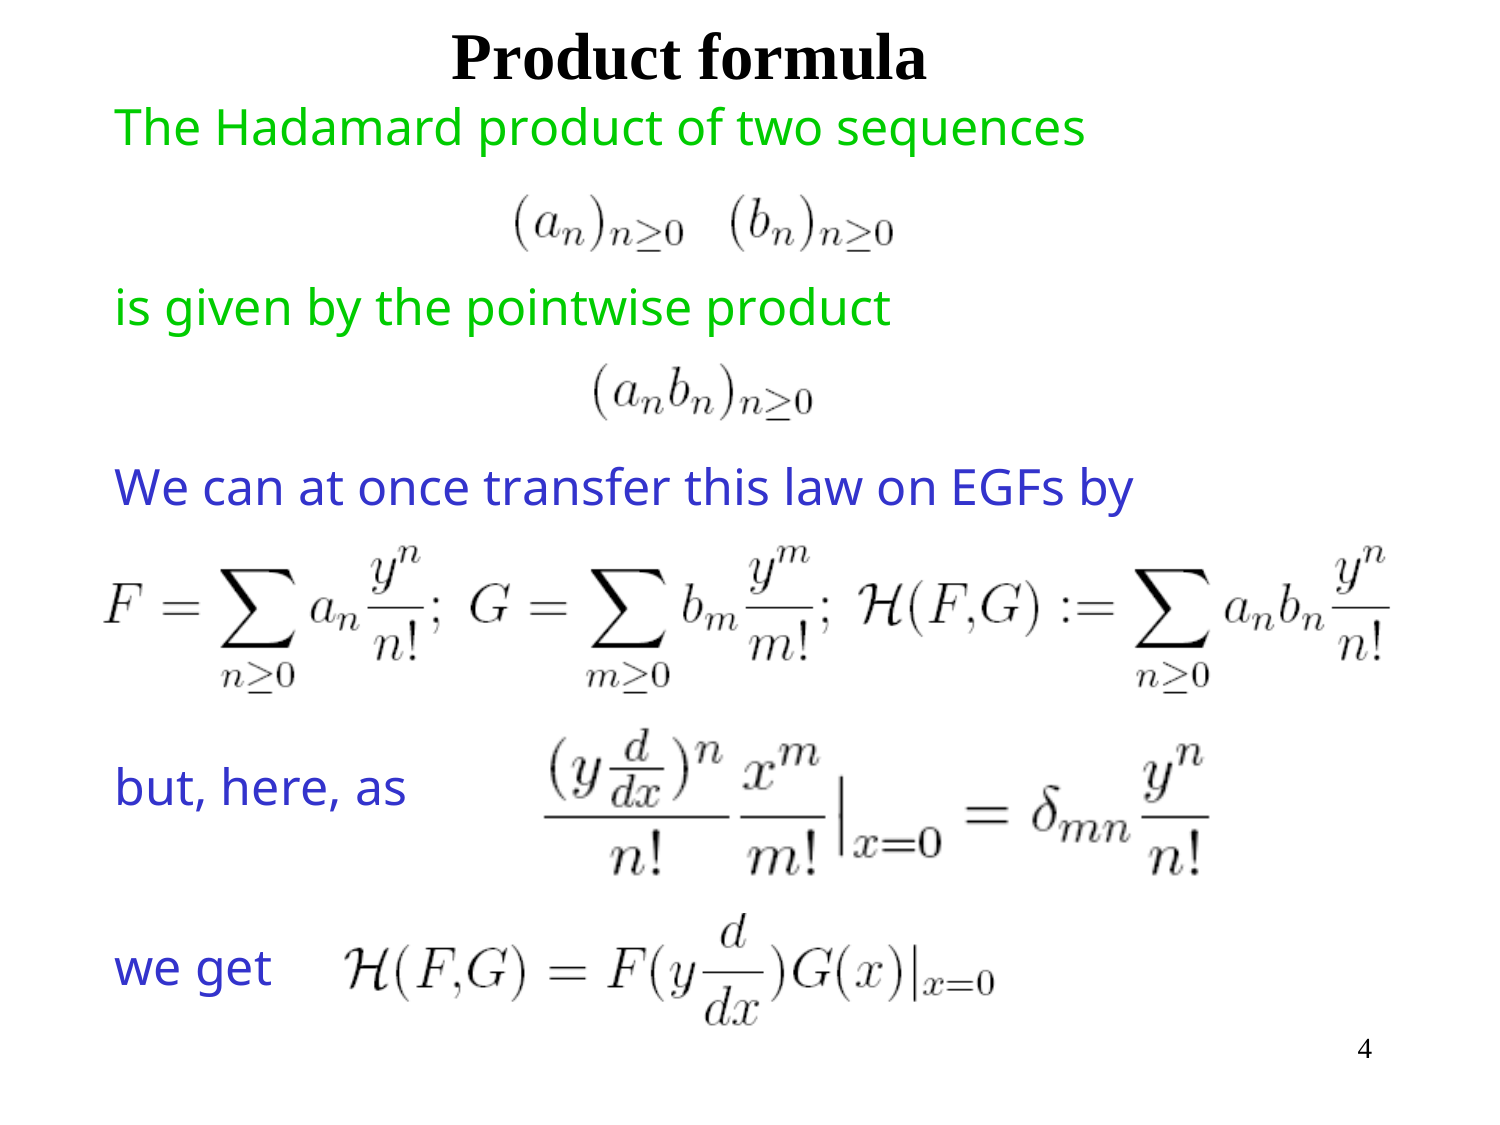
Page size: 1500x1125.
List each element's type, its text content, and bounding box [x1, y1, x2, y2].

picture [99, 538, 1401, 1032]
picture [582, 348, 826, 438]
text_box Product formula [437, 4, 944, 101]
text_box The Hadamard product of two sequences is given by the pointwise product We can at once transfer this law on EGFs by but, here, as we get [99, 700, 1401, 1123]
picture [500, 187, 907, 263]
text_box The Hadamard product of two sequences is given by the pointwise product We can at once transfer this law on EGFs by but, here, as we get [99, 87, 1401, 538]
